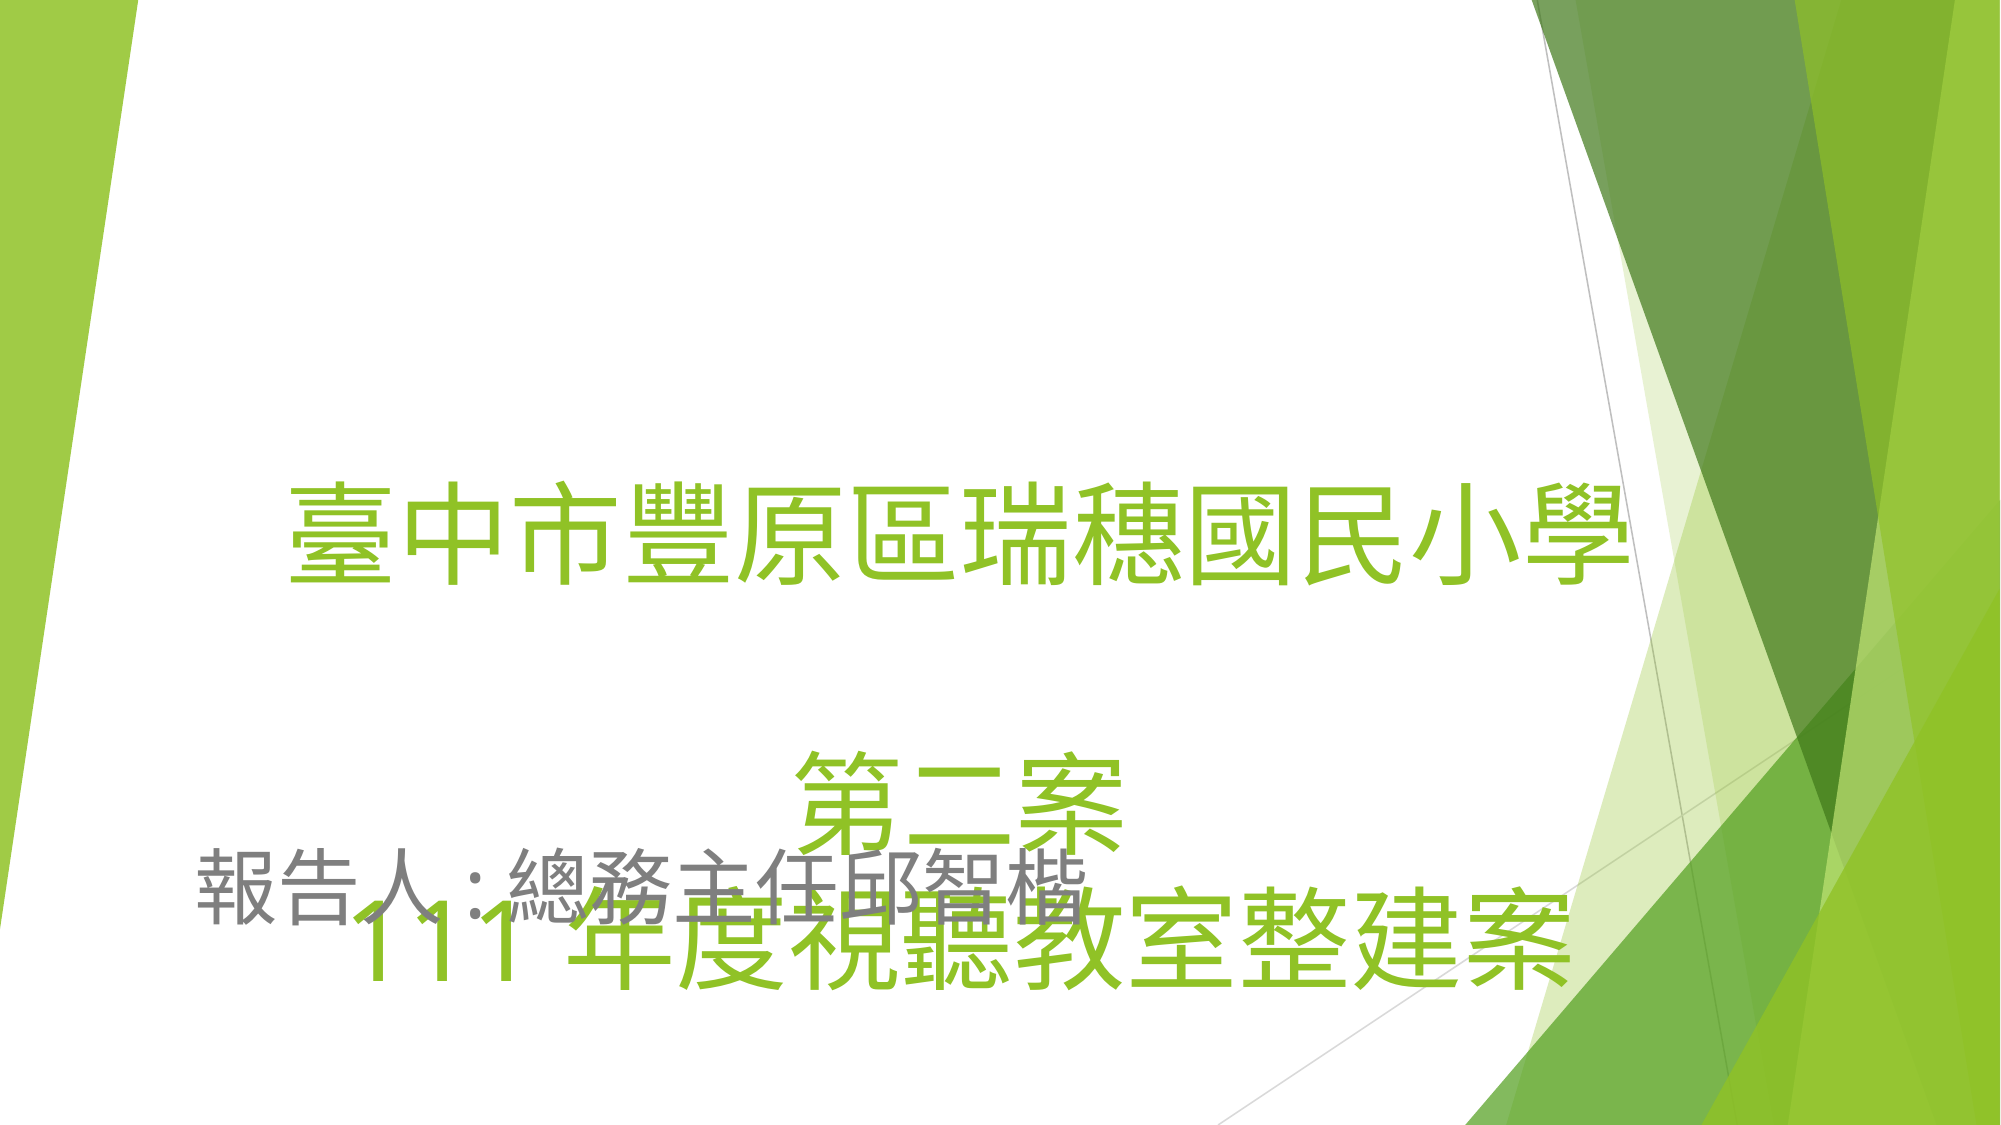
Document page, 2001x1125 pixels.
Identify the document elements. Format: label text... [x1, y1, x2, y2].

subtitle 報告人:總務主任邱智楷 [179, 827, 1454, 1008]
title 臺中市豐原區瑞穗國民小學 第二案 111年度視聽教室整建案 [252, 456, 1667, 727]
